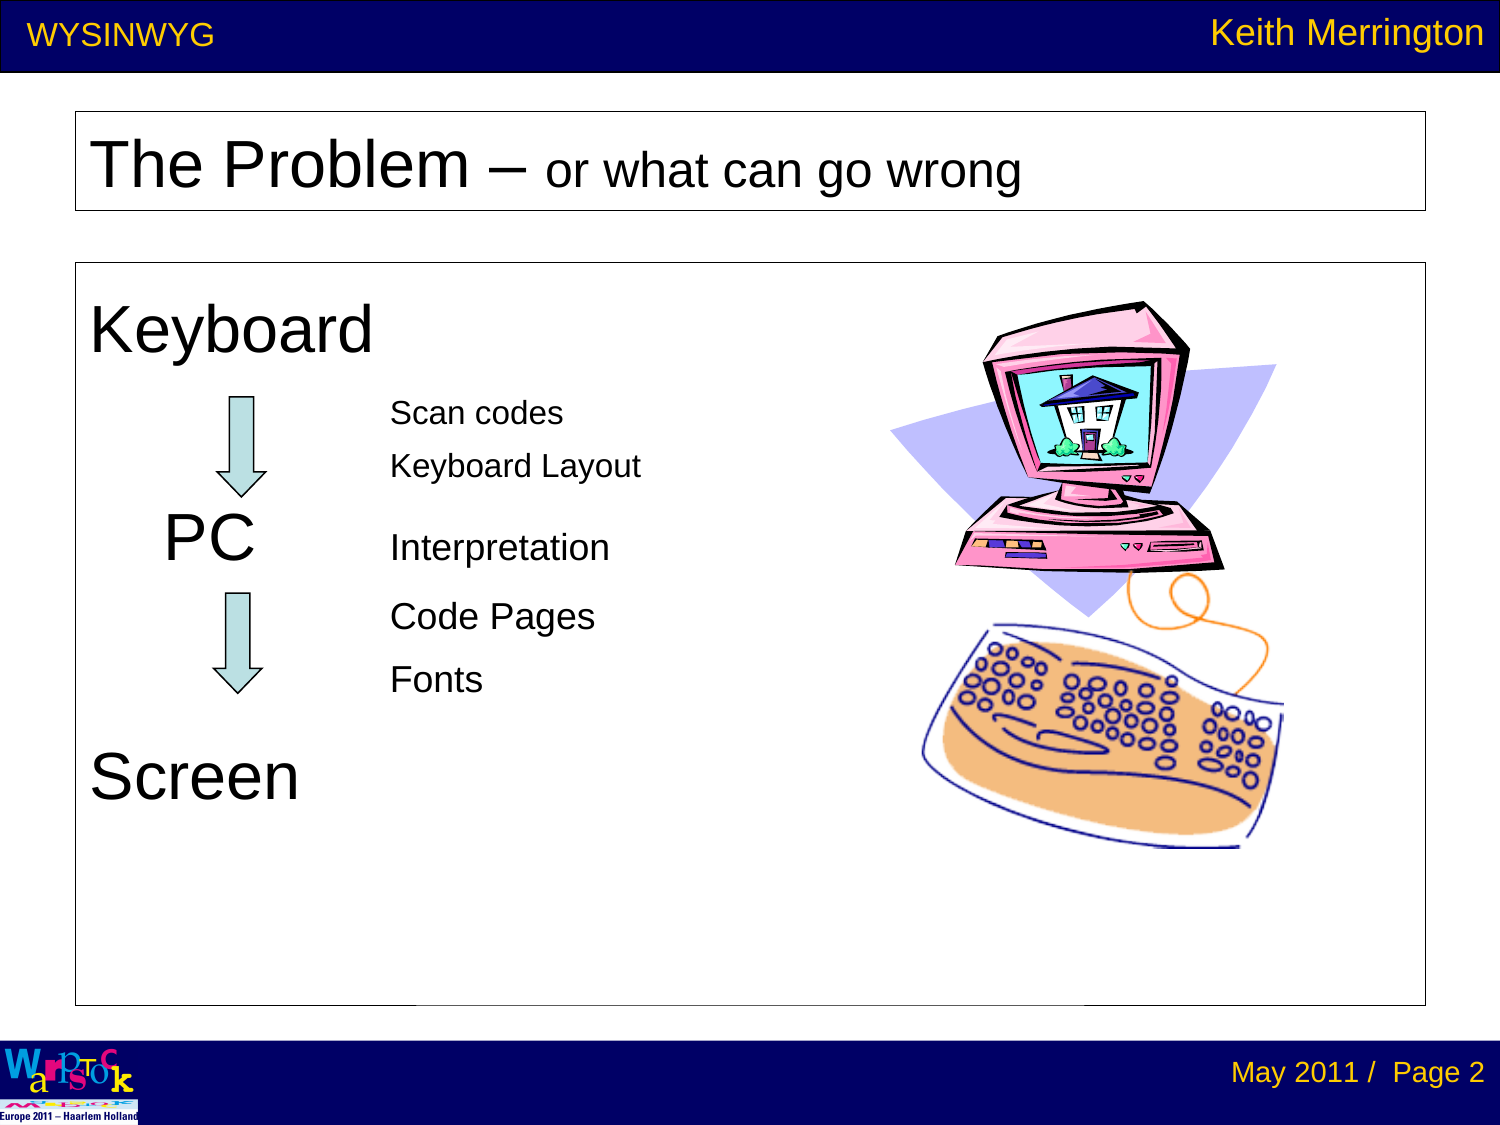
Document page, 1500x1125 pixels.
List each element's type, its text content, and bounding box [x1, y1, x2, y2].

text_box [217, 396, 266, 497]
text_box [213, 593, 262, 694]
picture [0, 1042, 138, 1125]
title The Problem – or what can go wrong [75, 111, 1426, 211]
list Keyboard Scan codes Keyboard Layout PC Interpretation Code Pages Fonts Screen [75, 262, 1426, 1006]
picture [890, 296, 1284, 849]
